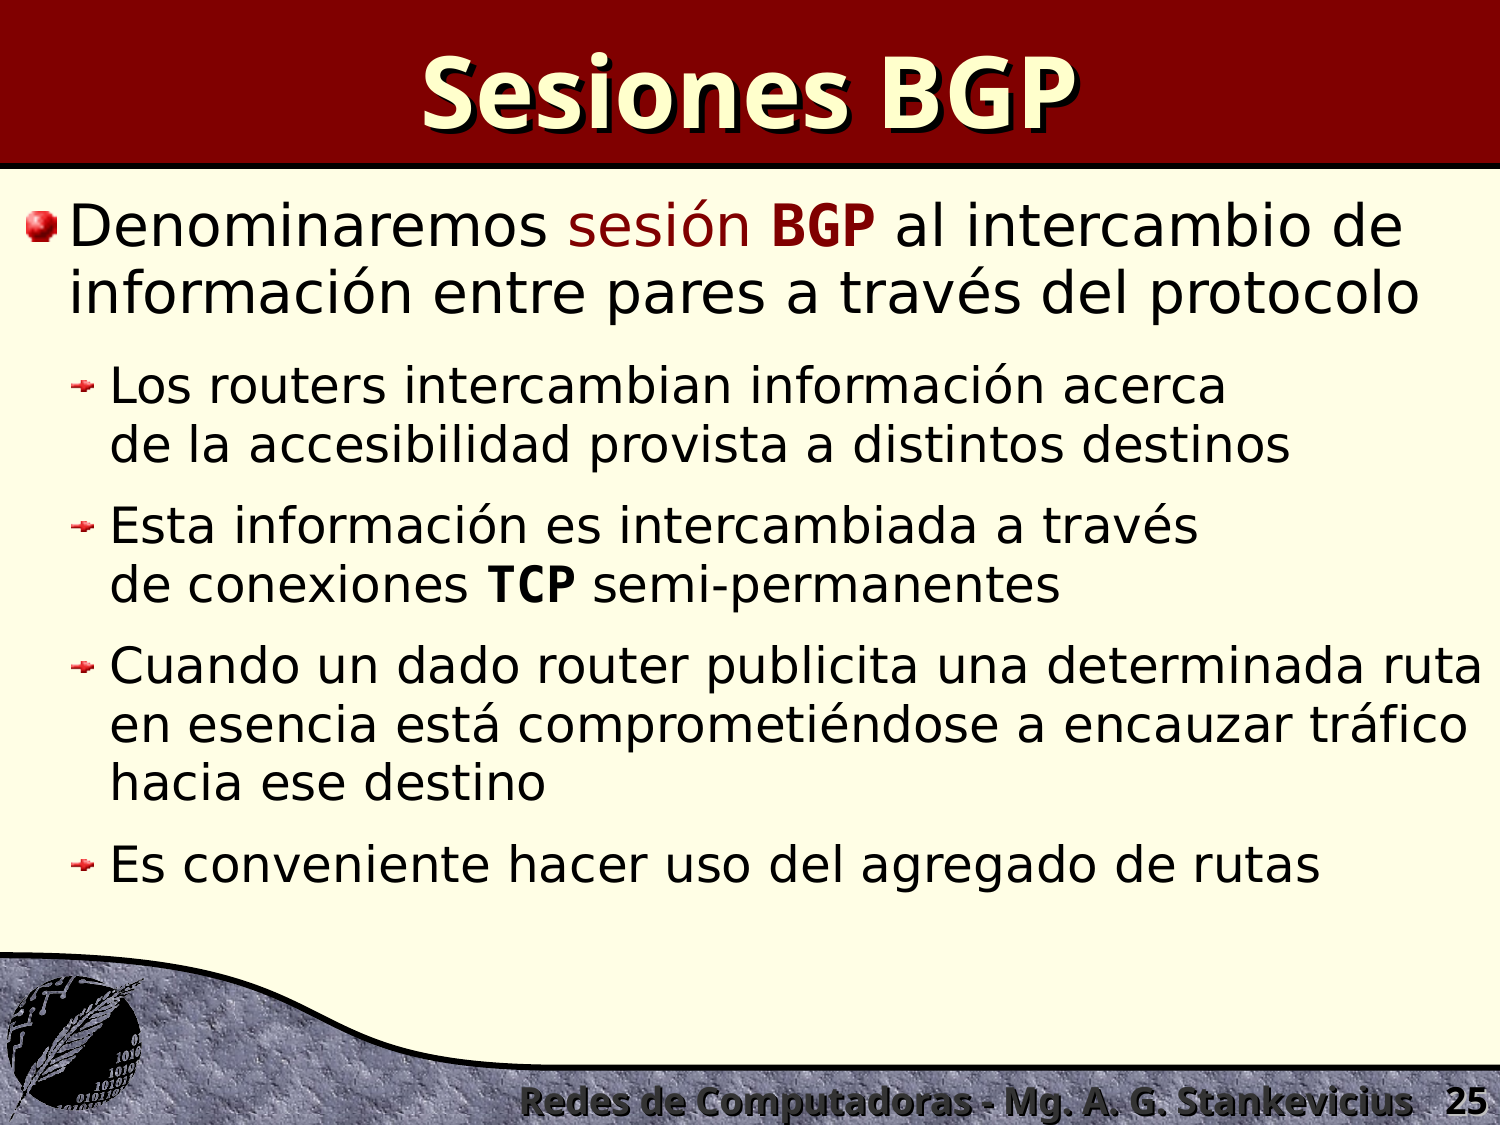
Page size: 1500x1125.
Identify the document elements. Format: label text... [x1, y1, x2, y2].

picture [1047, 1100, 1054, 1110]
picture [0, 959, 1500, 1125]
picture [790, 1100, 795, 1110]
list Denominaremos sesión BGP al intercambio de información entre pares a través del protocolo Los routers intercambian información acerca de la accesibilidad provista a distintos destinos Esta información es intercambiada a través de conexiones TCP semi-permanentes Cuando un dado router publicita una determinada ruta en esencia está comprometiéndose a encauzar tráfico hacia ese destino Es conveniente hacer uso del agregado de rutas [11, 192, 1486, 921]
title Sesiones BGP [15, 5, 1485, 160]
